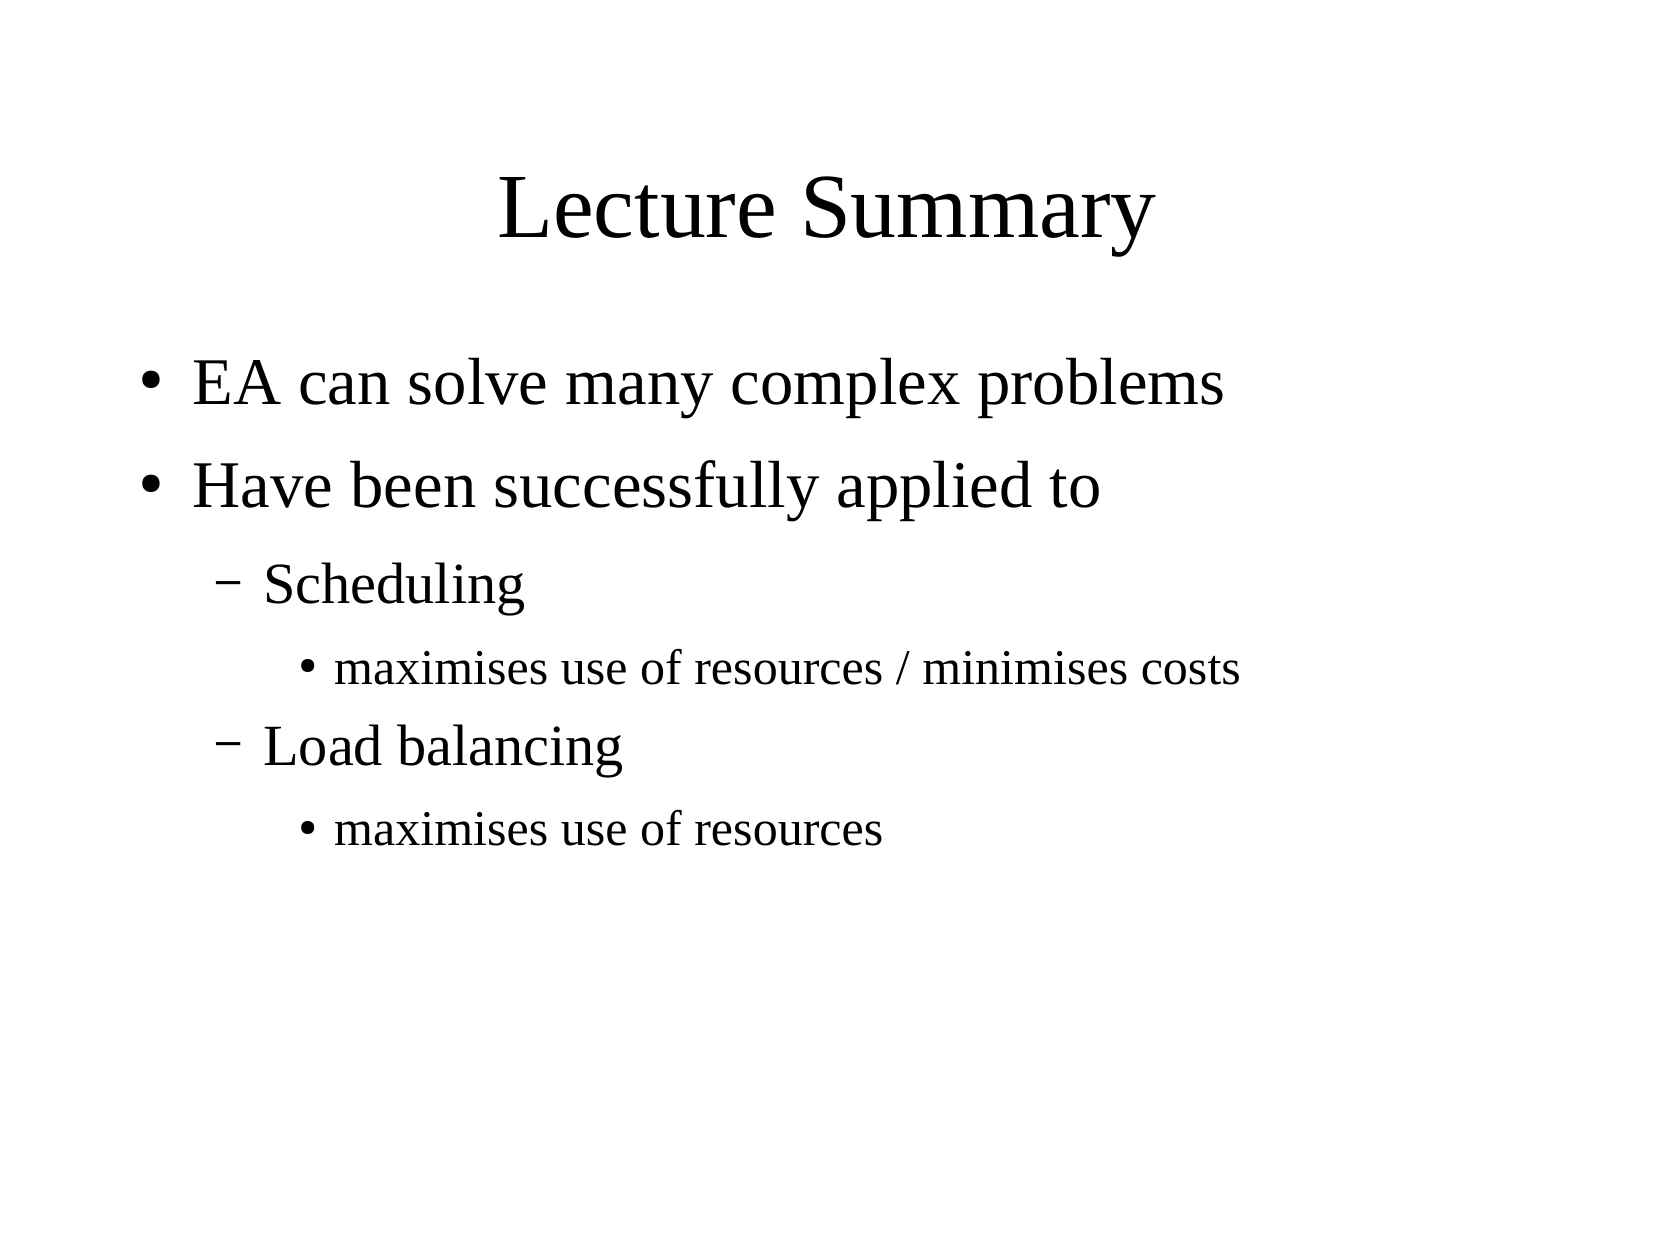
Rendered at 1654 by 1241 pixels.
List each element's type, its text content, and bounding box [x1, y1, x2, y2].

list EA can solve many complex problems Have been successfully applied to Scheduling maximises use of resources / minimises costs Load balancing maximises use of resources [121, 344, 1534, 1127]
title Lecture Summary [121, 102, 1534, 311]
